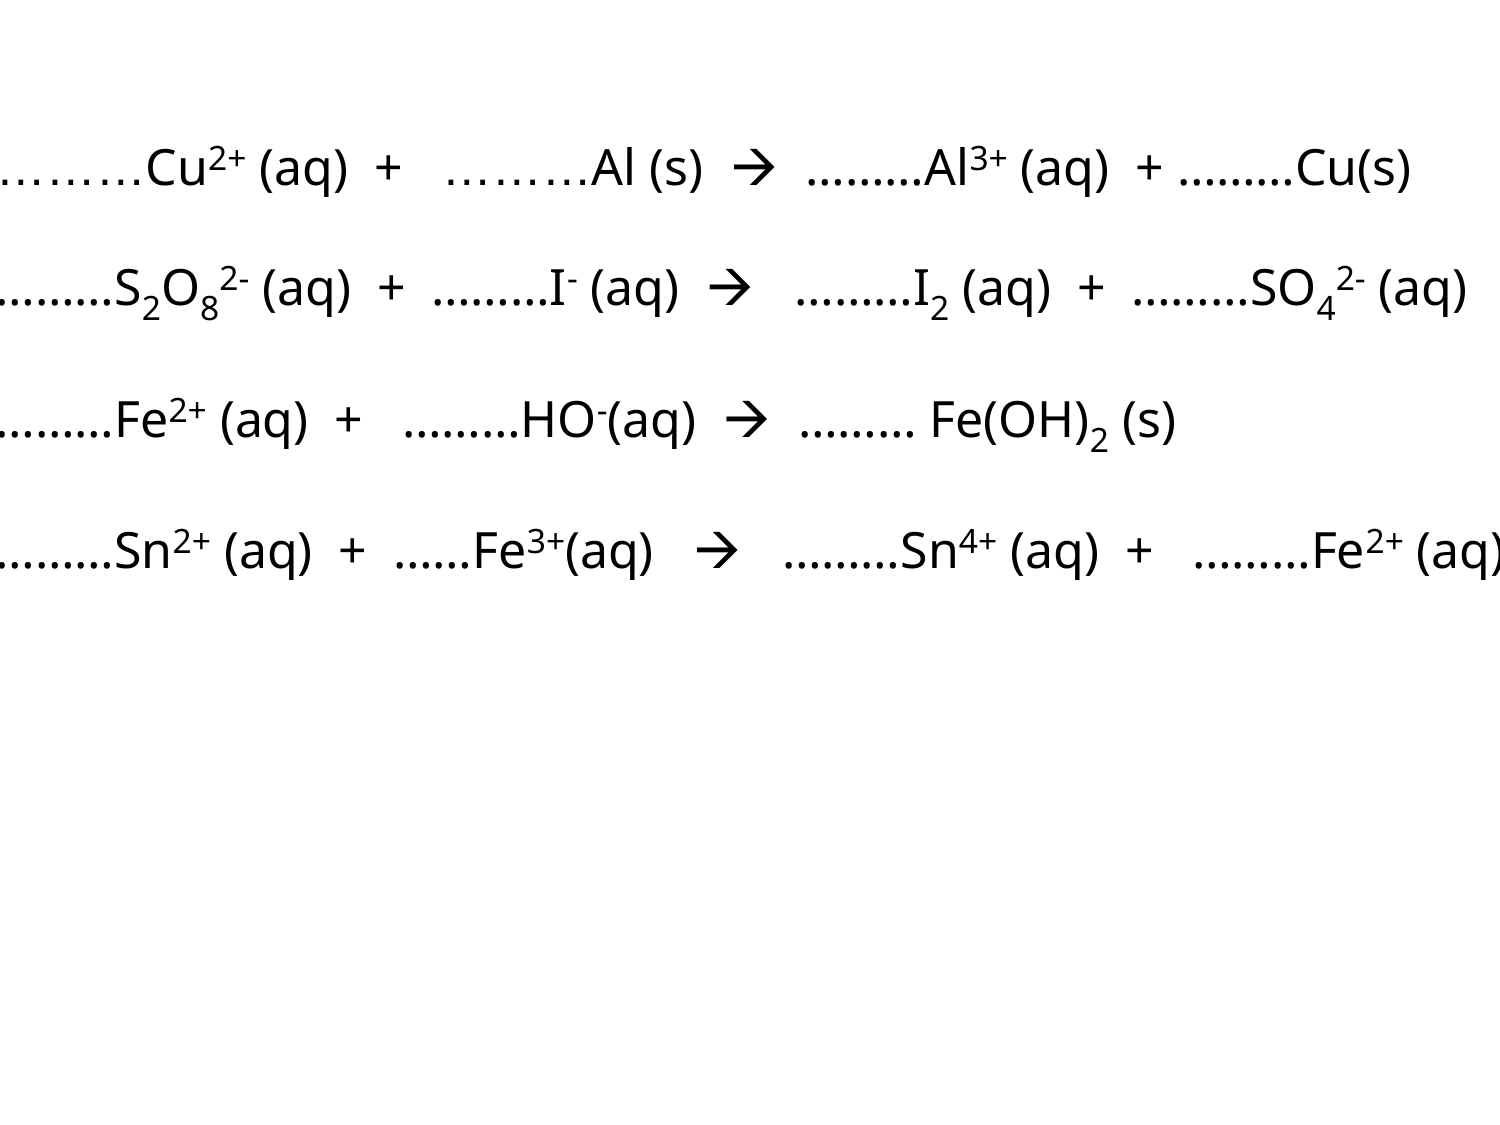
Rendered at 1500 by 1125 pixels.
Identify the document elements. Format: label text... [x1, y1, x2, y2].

text_box ………Cu2+ (aq) + ………Al (s)  ………Al3+ (aq) + ………Cu(s) ………S2O82- (aq) + ………I- (aq)  ………I2 (aq) + ………SO42- (aq) ………Fe2+ (aq) + ………HO-(aq)  ……… Fe(OH)2 (s) ………Sn2+ (aq) + ……Fe3+(aq)  ………Sn4+ (aq) + ………Fe2+ (aq) [0, 128, 1500, 646]
